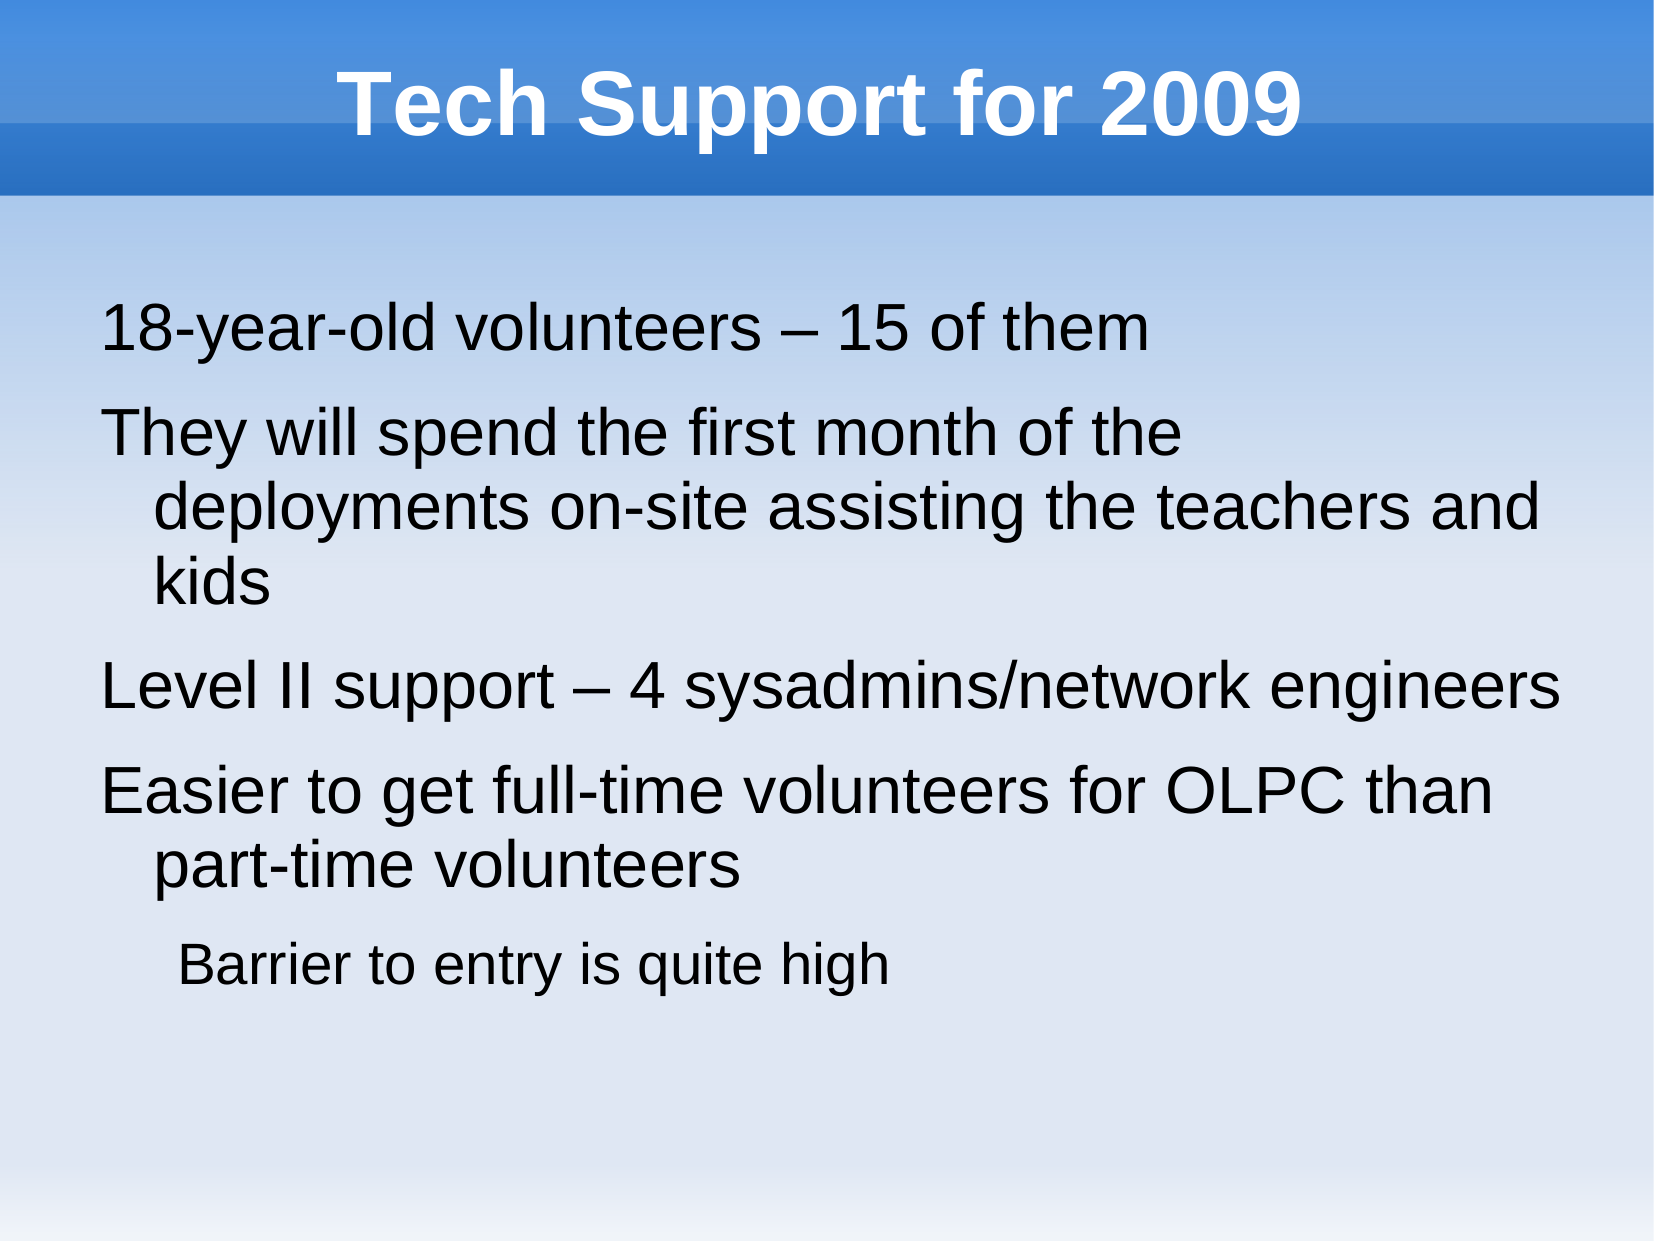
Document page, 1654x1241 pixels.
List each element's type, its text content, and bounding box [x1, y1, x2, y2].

picture [0, 0, 1654, 1241]
title Tech Support for 2009 [76, 7, 1565, 200]
list 18-year-old volunteers – 15 of them They will spend the first month of the deployments on-site assisting the teachers and kids Level II support – 4 sysadmins/network engineers Easier to get full-time volunteers for OLPC than part-time volunteers Barrier to entry is quite high [82, 290, 1571, 1146]
